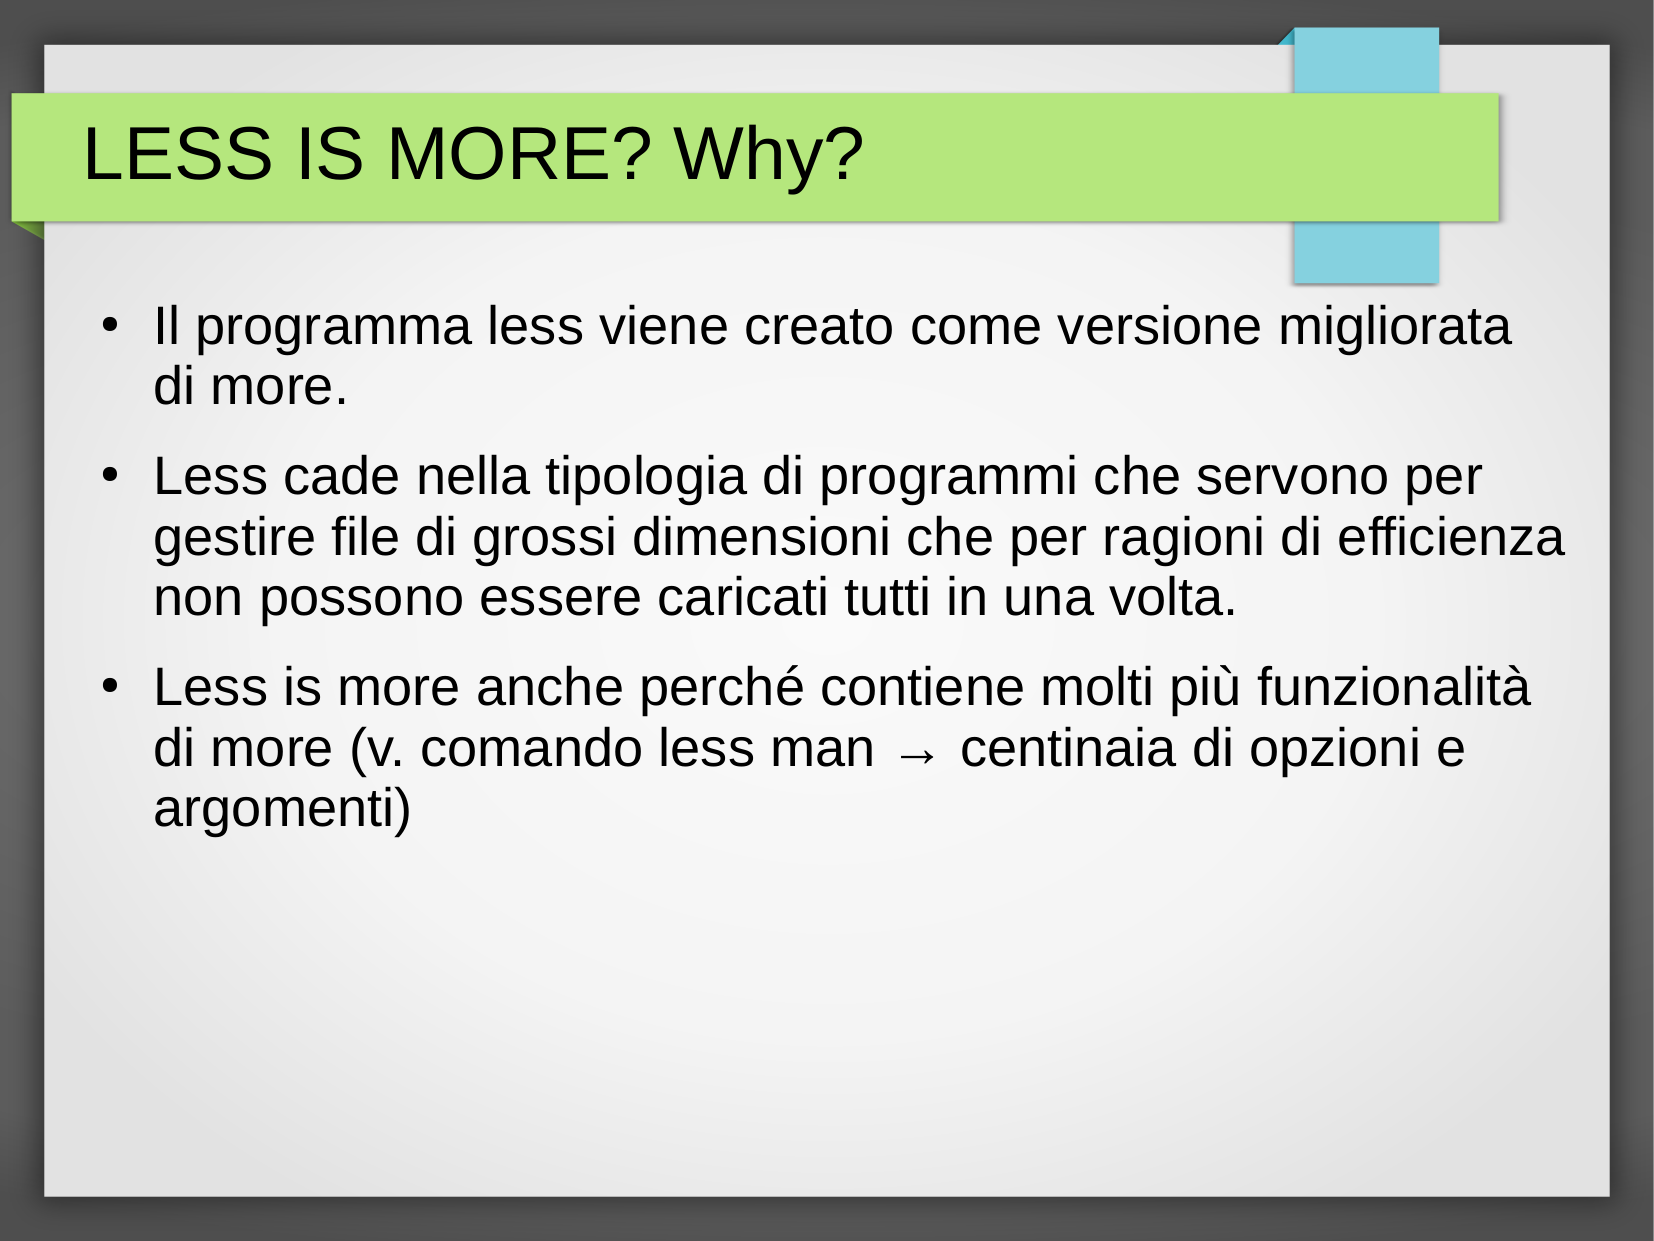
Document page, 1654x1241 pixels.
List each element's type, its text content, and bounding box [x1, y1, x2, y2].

list Il programma less viene creato come versione migliorata di more. Less cade nella tipologia di programmi che servono per gestire file di grossi dimensioni che per ragioni di efficienza non possono essere caricati tutti in una volta. Less is more anche perché contiene molti più funzionalità di more (v. comando less man → centinaia di opzioni e argomenti) [82, 295, 1571, 1015]
picture [0, 0, 1654, 1241]
title LESS IS MORE? Why? [82, 94, 1264, 213]
